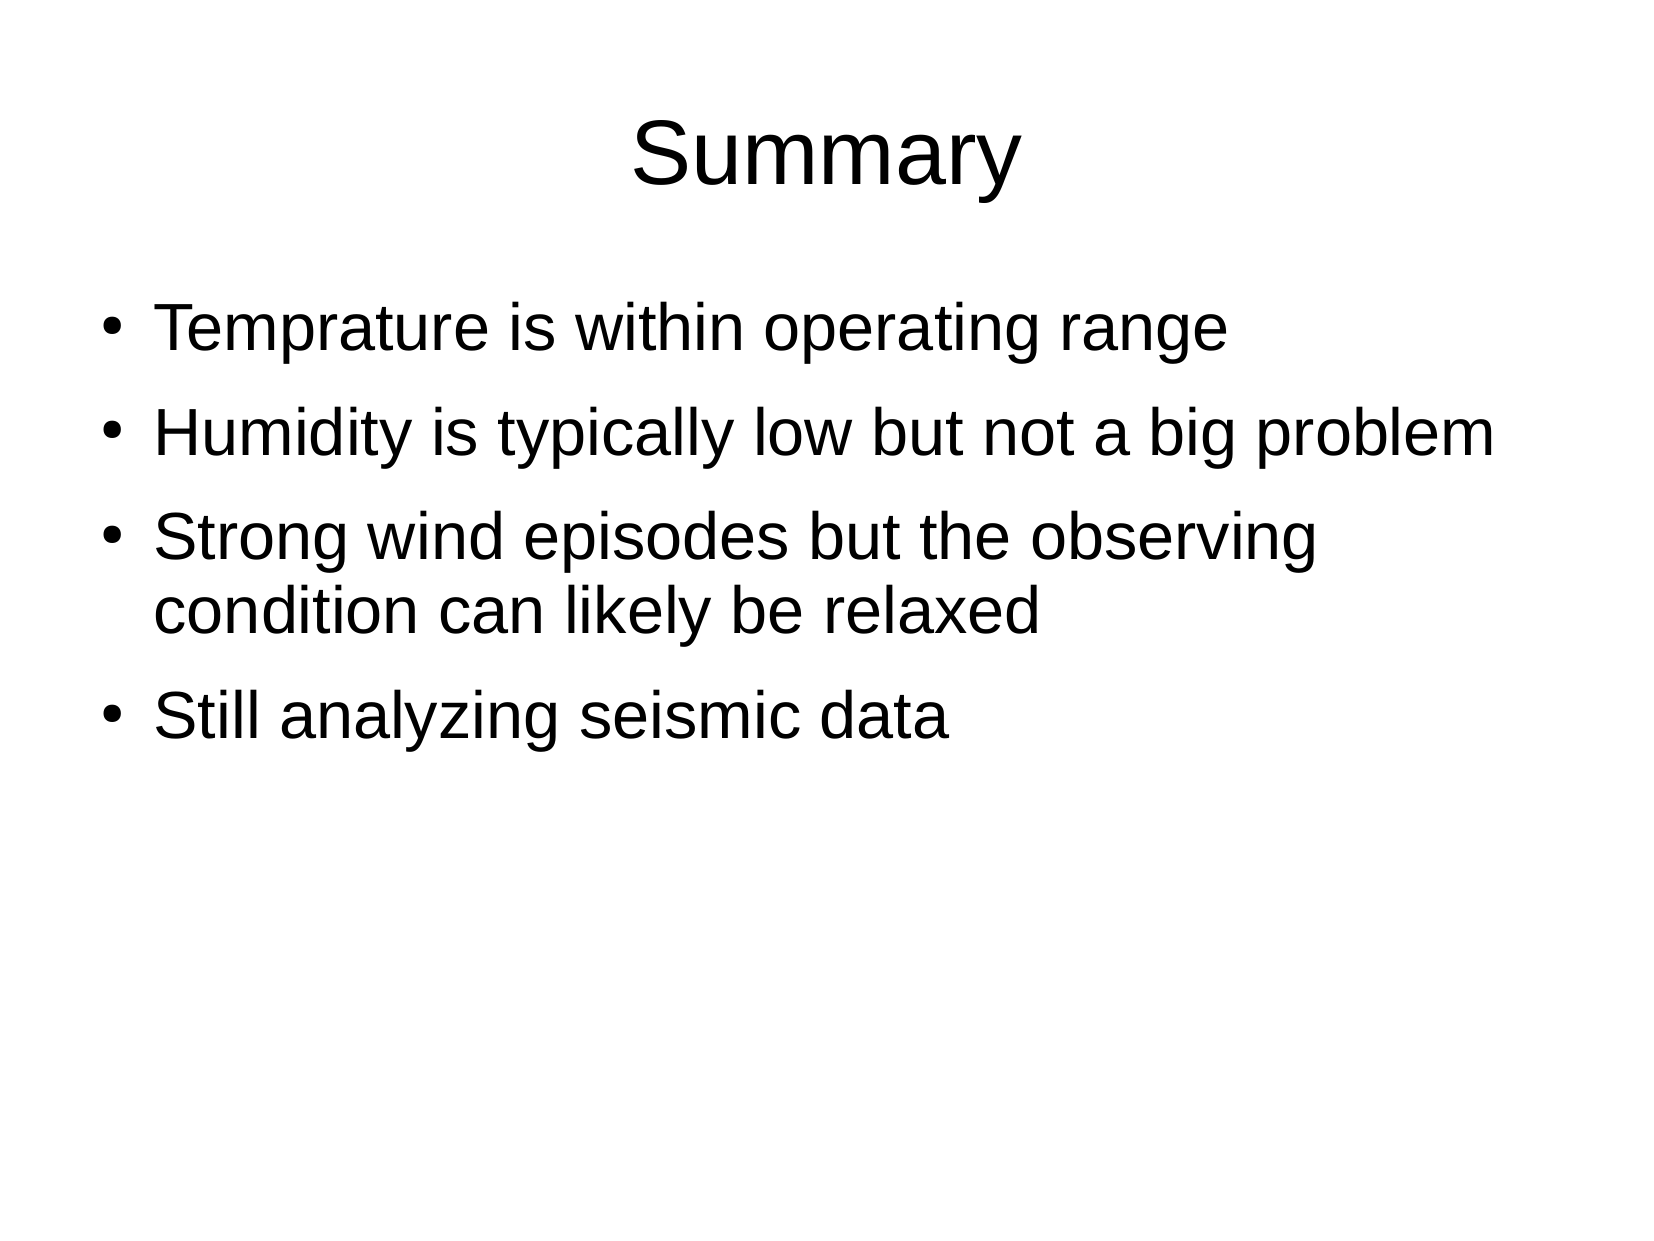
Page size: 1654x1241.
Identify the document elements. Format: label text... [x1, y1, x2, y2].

title Summary [82, 49, 1571, 257]
list Temprature is within operating range Humidity is typically low but not a big problem Strong wind episodes but the observing condition can likely be relaxed Still analyzing seismic data [82, 290, 1571, 1010]
